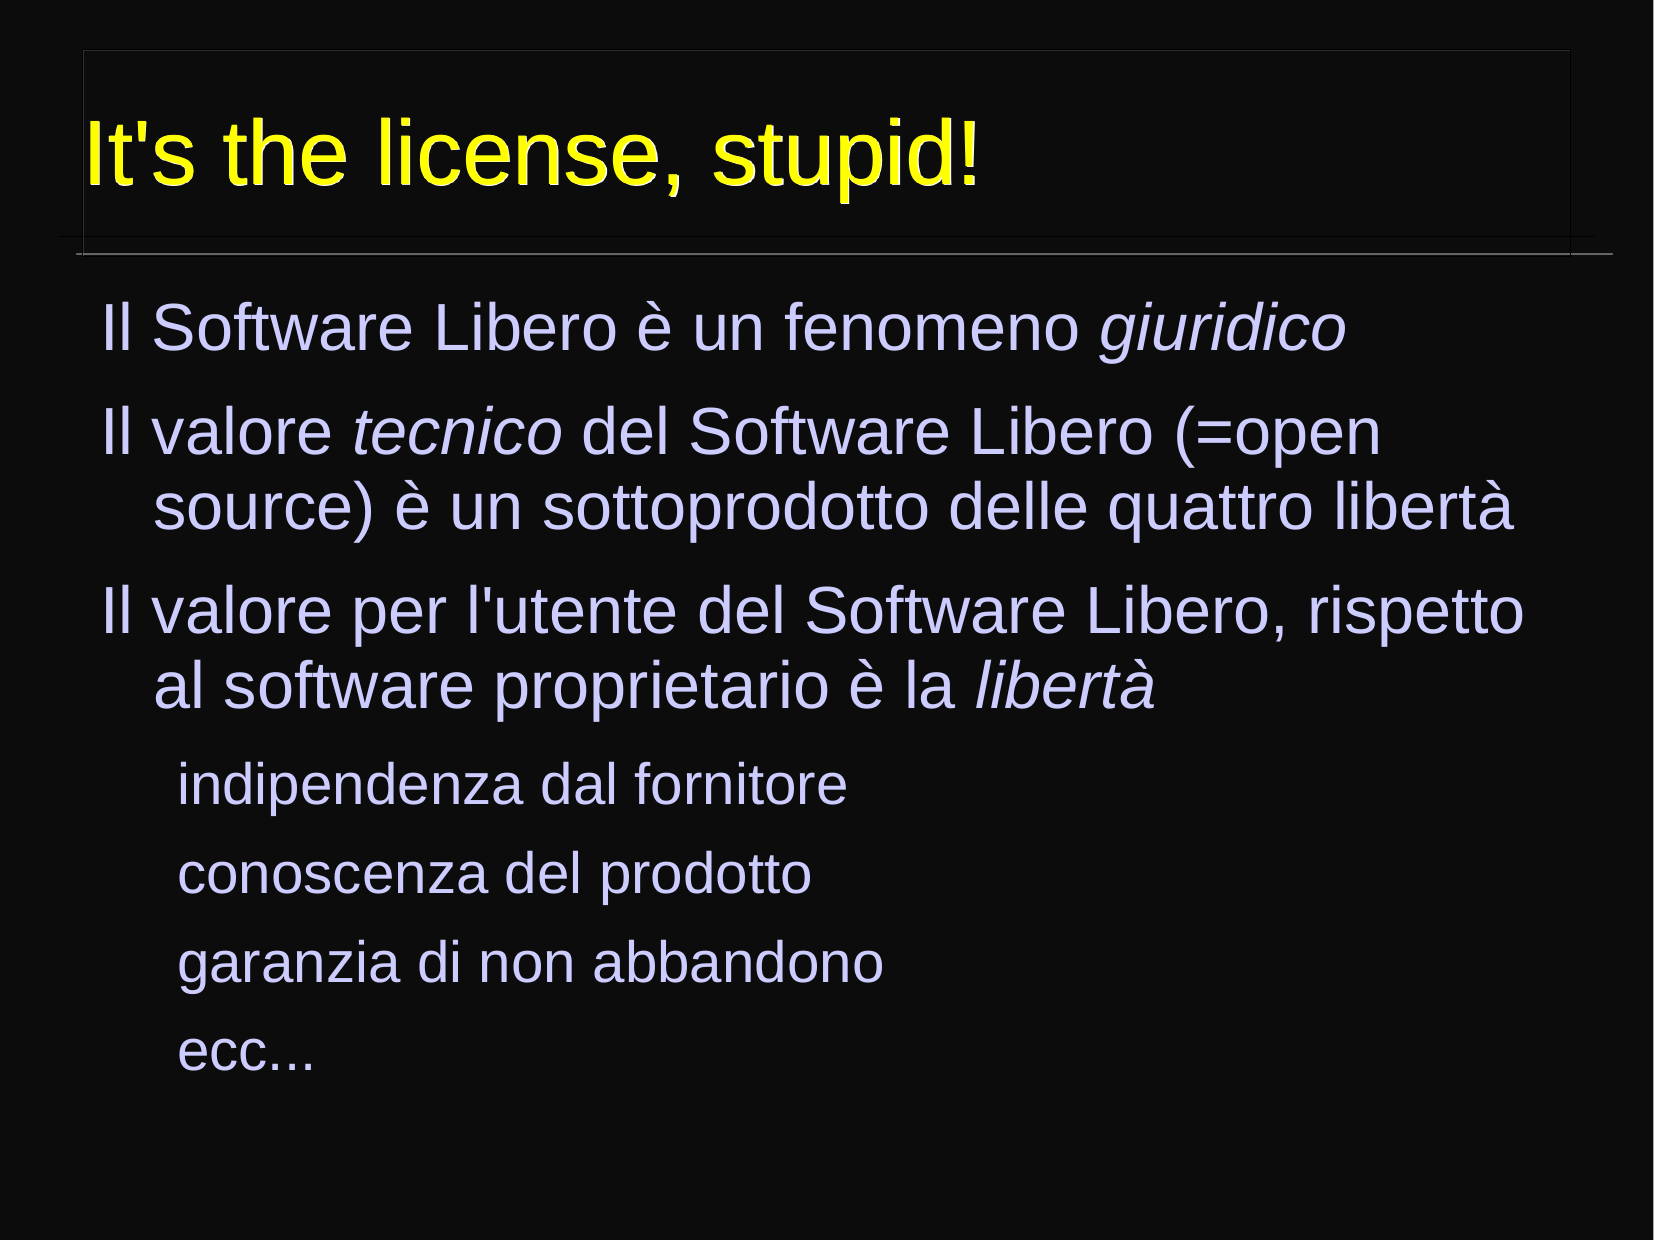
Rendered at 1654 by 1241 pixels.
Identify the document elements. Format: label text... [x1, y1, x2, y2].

list Il Software Libero è un fenomeno giuridico Il valore tecnico del Software Libero (=open source) è un sottoprodotto delle quattro libertà Il valore per l'utente del Software Libero, rispetto al software proprietario è la libertà indipendenza dal fornitore conoscenza del prodotto garanzia di non abbandono ecc... [82, 290, 1571, 1094]
title It's the license, stupid! [82, 49, 1571, 257]
